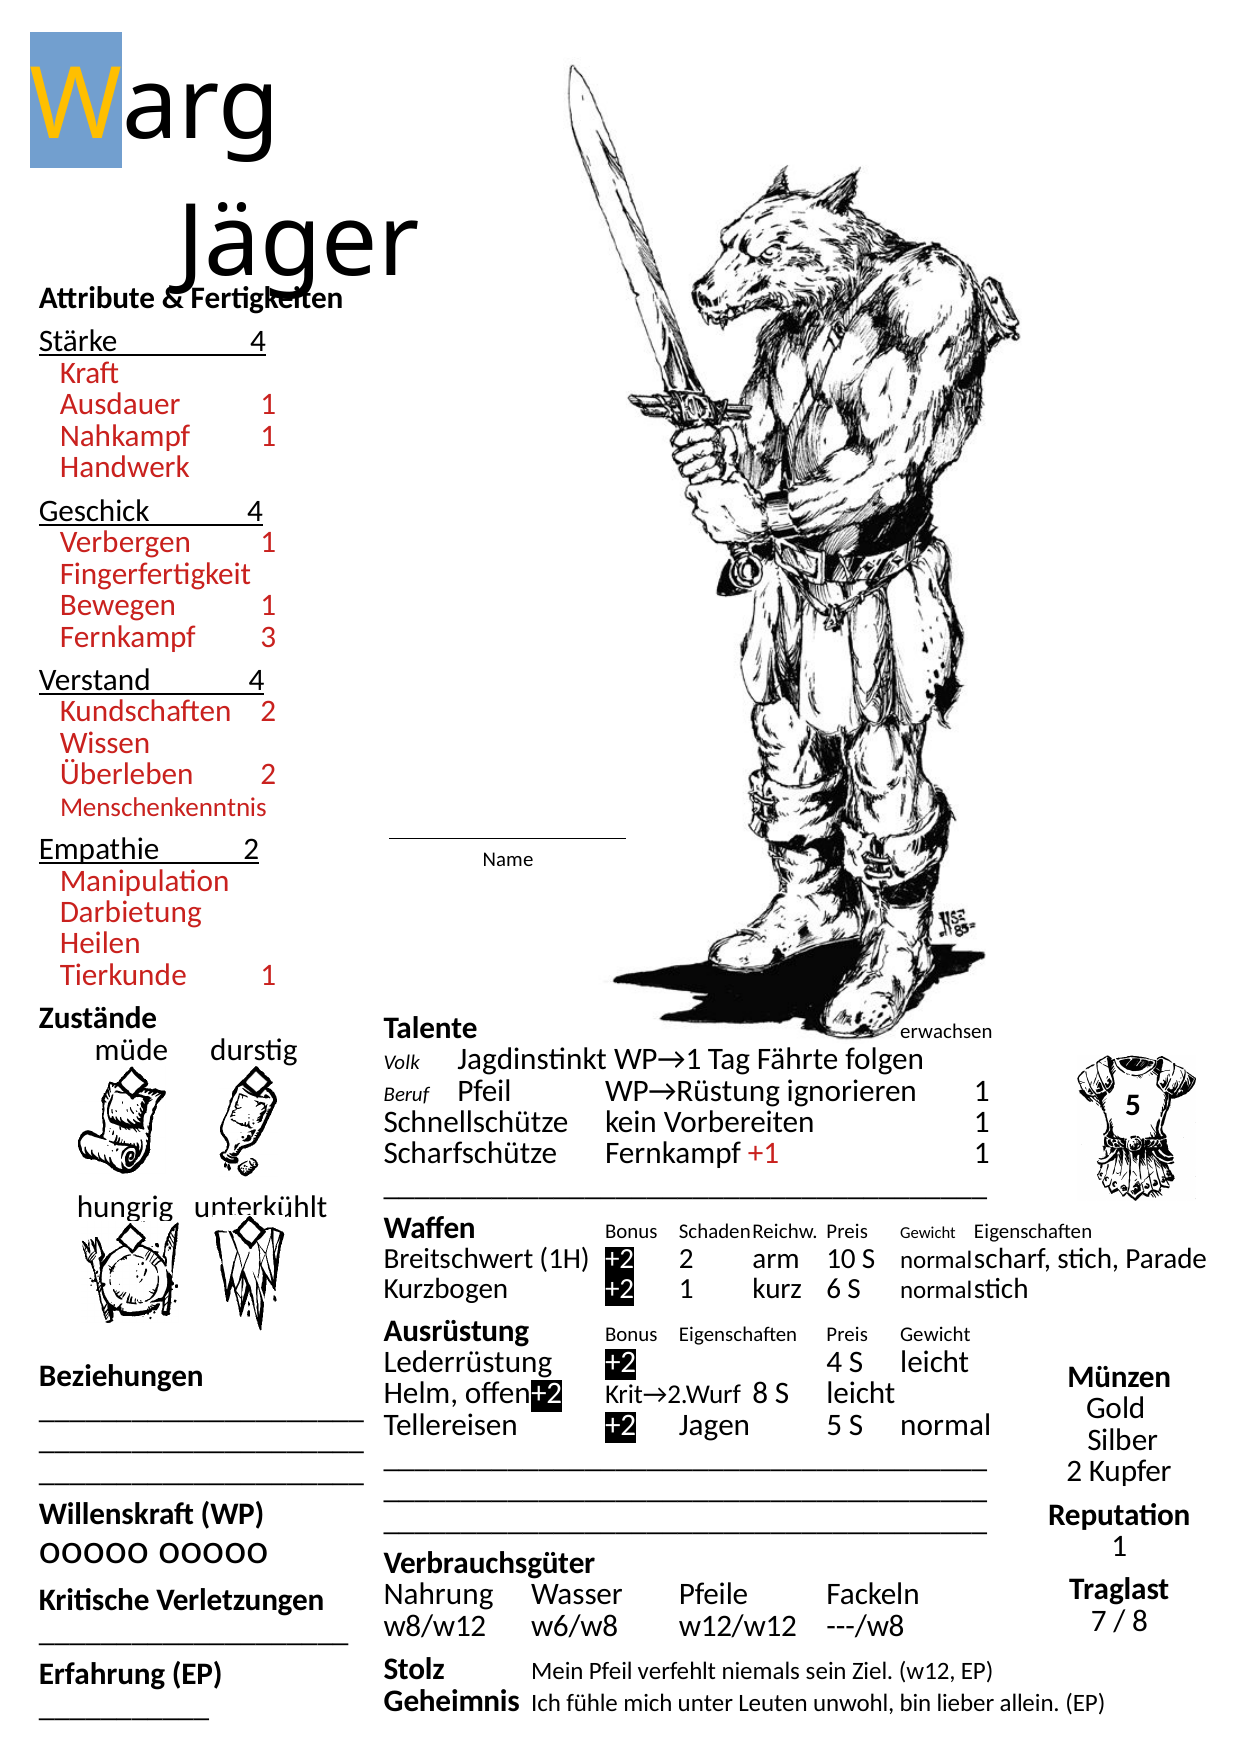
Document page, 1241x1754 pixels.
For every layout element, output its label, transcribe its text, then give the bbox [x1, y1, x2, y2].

picture [1077, 1131, 1196, 1201]
text_box Name [467, 843, 548, 880]
text_box 5 [1030, 1084, 1236, 1131]
picture [77, 1066, 166, 1174]
picture [563, 57, 1025, 1007]
text_box Warg Jäger [14, 24, 625, 274]
picture [81, 1221, 179, 1323]
text_box Attribute & Fertigkeiten Stärke 4 Kraft Ausdauer 1 Nahkampf 1 Handwerk Geschick 4 Verbergen 1 Fingerfertigkeit Bewegen 1 Fernkampf 3 Verstand 4 Kundschaften 2 Wissen Überleben 2 Menschenkenntnis Empathie 2 Manipulation Darbietung Heilen Tierkunde 1 Zustände müde durstig hungrig unterkühlt Beziehungen _____________________ _____________________ _____________________ Willenskraft (WP) ooooo ooooo Kritische Verletzungen ____________________ Erfahrung (EP) ___________ [24, 277, 388, 1722]
picture [219, 1066, 278, 1177]
text_box Münzen Gold Silber 2 Kupfer Reputation 1 Traglast 7 / 8 [1031, 1356, 1208, 1645]
picture [213, 1215, 285, 1331]
picture [1077, 1055, 1196, 1084]
text_box Talente erwachsen Volk Jagdinstinkt WP→1 Tag Fährte folgen Beruf Pfeil WP→Rüstung ignorieren 1 Schnellschütze kein Vorbereiten 1 Scharfschütze Fernkampf +1 1 _______________________________________ Waffen Bonus Schaden Reichw. Preis Gewicht Eigenschaften Breitschwert (1H) +2 2 arm 10 S normal scharf, stich, Parade Kurzbogen +2 1 kurz 6 S normal stich Ausrüstung Bonus Eigenschaften Preis Gewicht Lederrüstung +2 4 S leicht Helm, offen +2 Krit→2.Wurf 8 S leicht Tellereisen +2 Jagen 5 S normal _______________________________________ _______________________________________ _______________________________________ Verbrauchsgüter Nahrung Wasser Pfeile Fackeln w8/w12 w6/w8 w12/w12 ---/w8 Stolz Mein Pfeil verfehlt niemals sein Ziel. (w12, EP) Geheimnis Ich fühle mich unter Leuten unwohl, bin lieber allein. (EP) [368, 1007, 1232, 1723]
